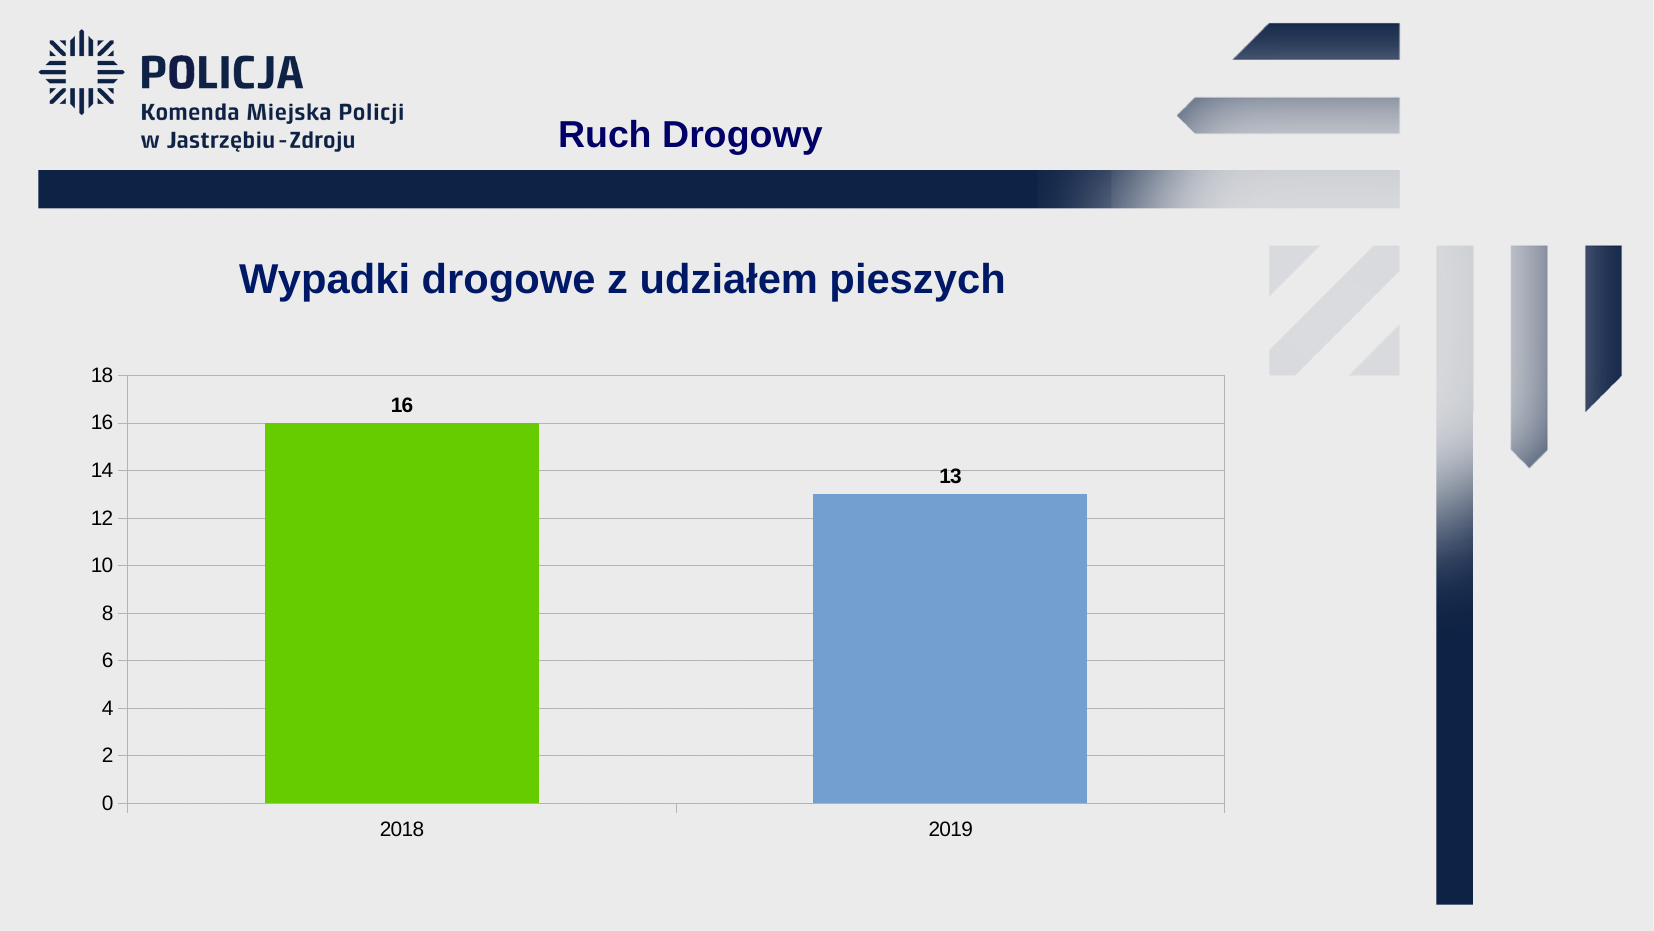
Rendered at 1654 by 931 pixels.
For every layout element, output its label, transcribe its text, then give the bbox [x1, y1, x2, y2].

text_box Ruch Drogowy [543, 106, 838, 164]
chart [71, 318, 1264, 875]
picture [0, 0, 1654, 931]
text_box Wypadki drogowe z udziałem pieszych [224, 248, 1271, 356]
